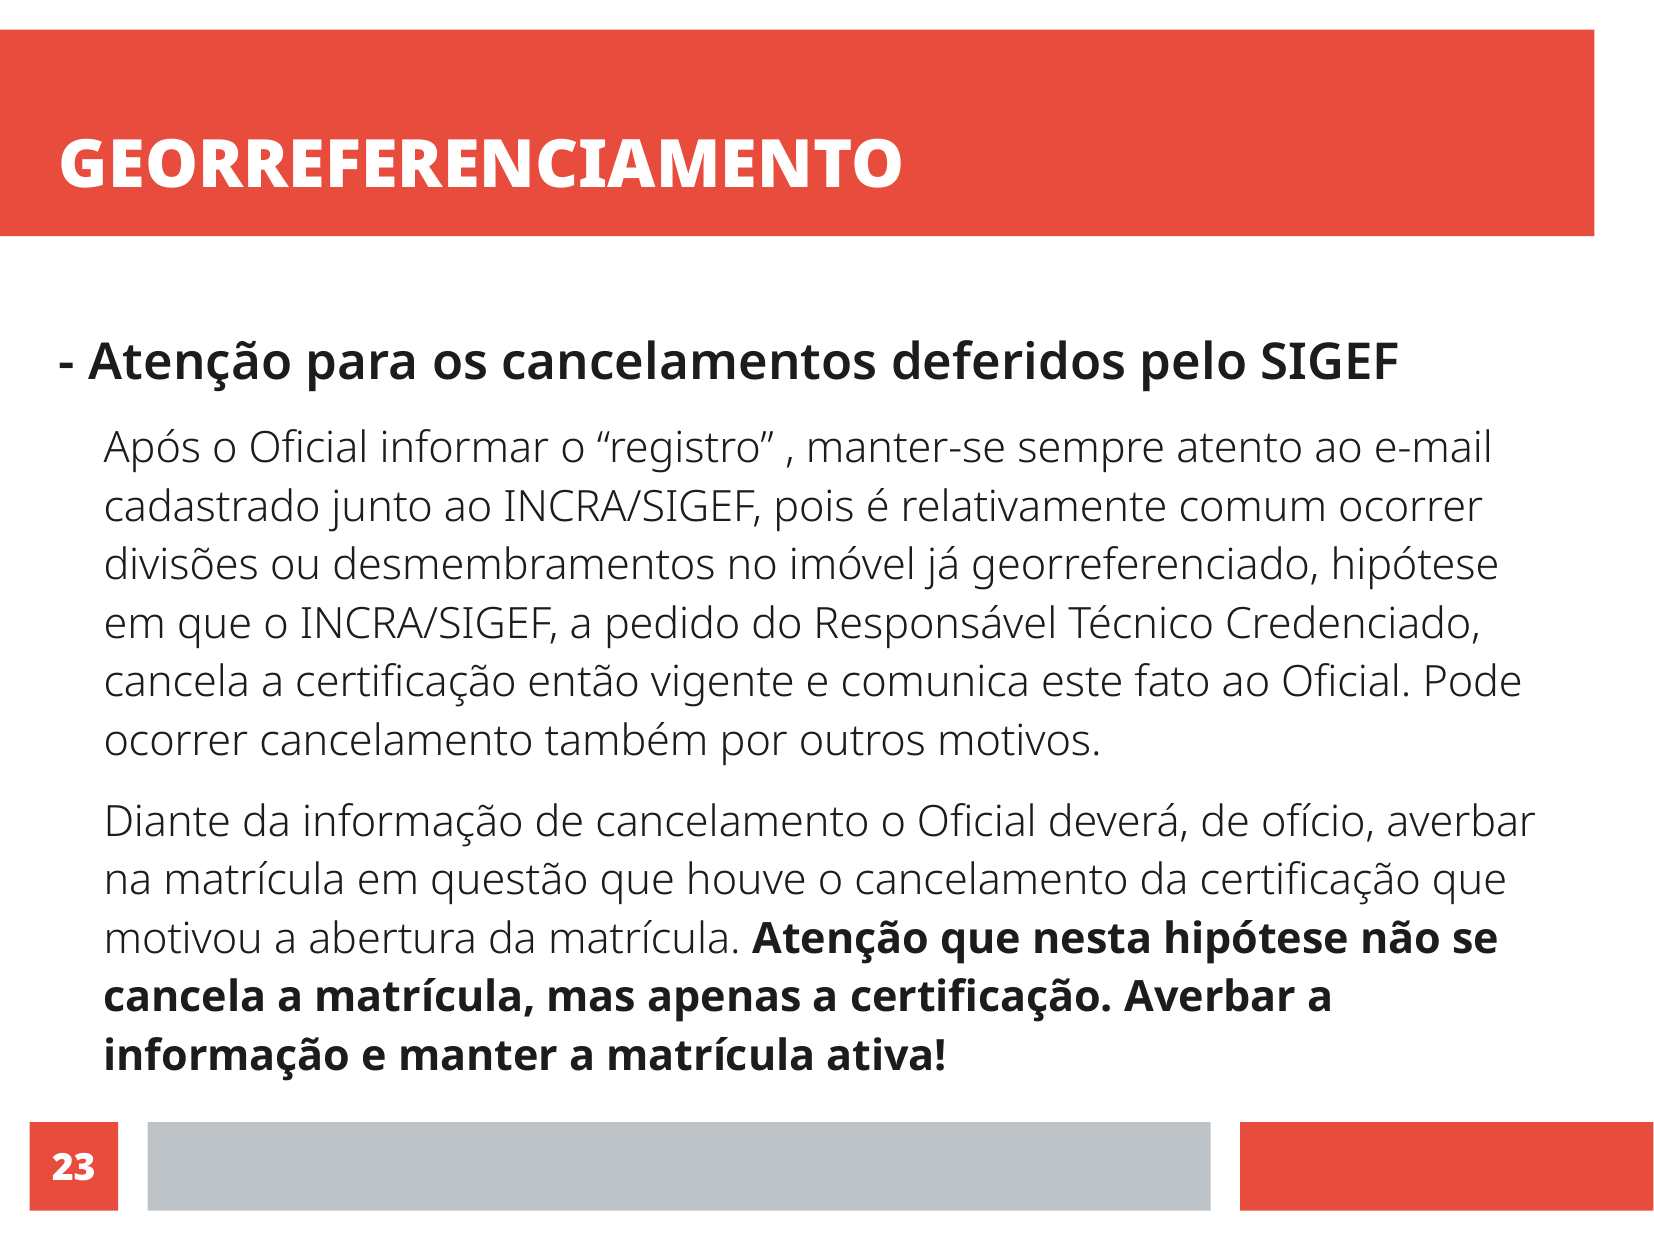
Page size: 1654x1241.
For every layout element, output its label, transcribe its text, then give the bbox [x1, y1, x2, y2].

title GEORREFERENCIAMENTO [59, 59, 1595, 207]
list - Atenção para os cancelamentos deferidos pelo SIGEF Após o Oficial informar o “registro” , manter-se sempre atento ao e-mail cadastrado junto ao INCRA/SIGEF, pois é relativamente comum ocorrer divisões ou desmembramentos no imóvel já georreferenciado, hipótese em que o INCRA/SIGEF, a pedido do Responsável Técnico Credenciado, cancela a certificação então vigente e comunica este fato ao Oficial. Pode ocorrer cancelamento também por outros motivos. Diante da informação de cancelamento o Oficial deverá, de ofício, averbar na matrícula em questão que houve o cancelamento da certificação que motivou a abertura da matrícula. Atenção que nesta hipótese não se cancela a matrícula, mas apenas a certificação. Averbar a informação e manter a matrícula ativa! [59, 324, 1565, 1093]
